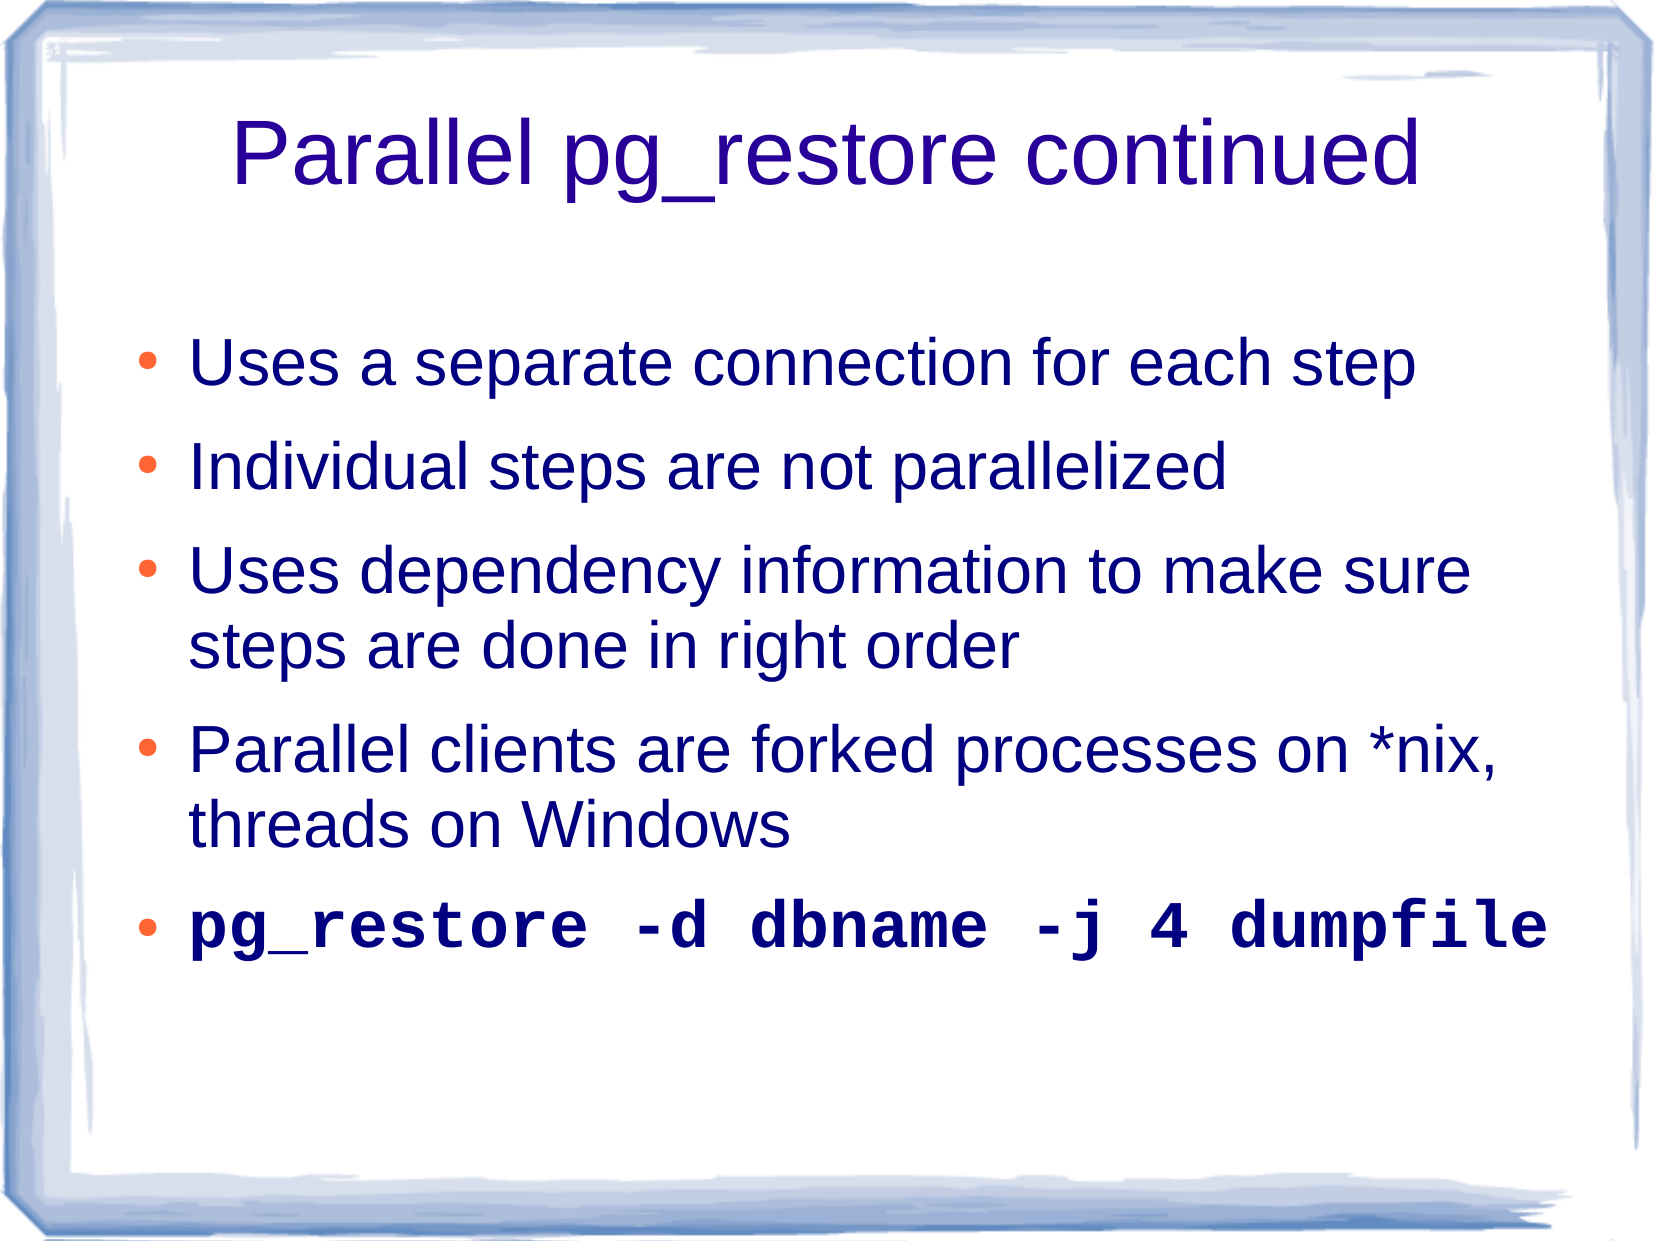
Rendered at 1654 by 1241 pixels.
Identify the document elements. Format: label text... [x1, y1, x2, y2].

list Uses a separate connection for each step Individual steps are not parallelized Uses dependency information to make sure steps are done in right order Parallel clients are forked processes on *nix, threads on Windows pg_restore -d dbname -j 4 dumpfile [118, 324, 1571, 990]
title Parallel pg_restore continued [82, 56, 1571, 250]
picture [0, 0, 1654, 1241]
